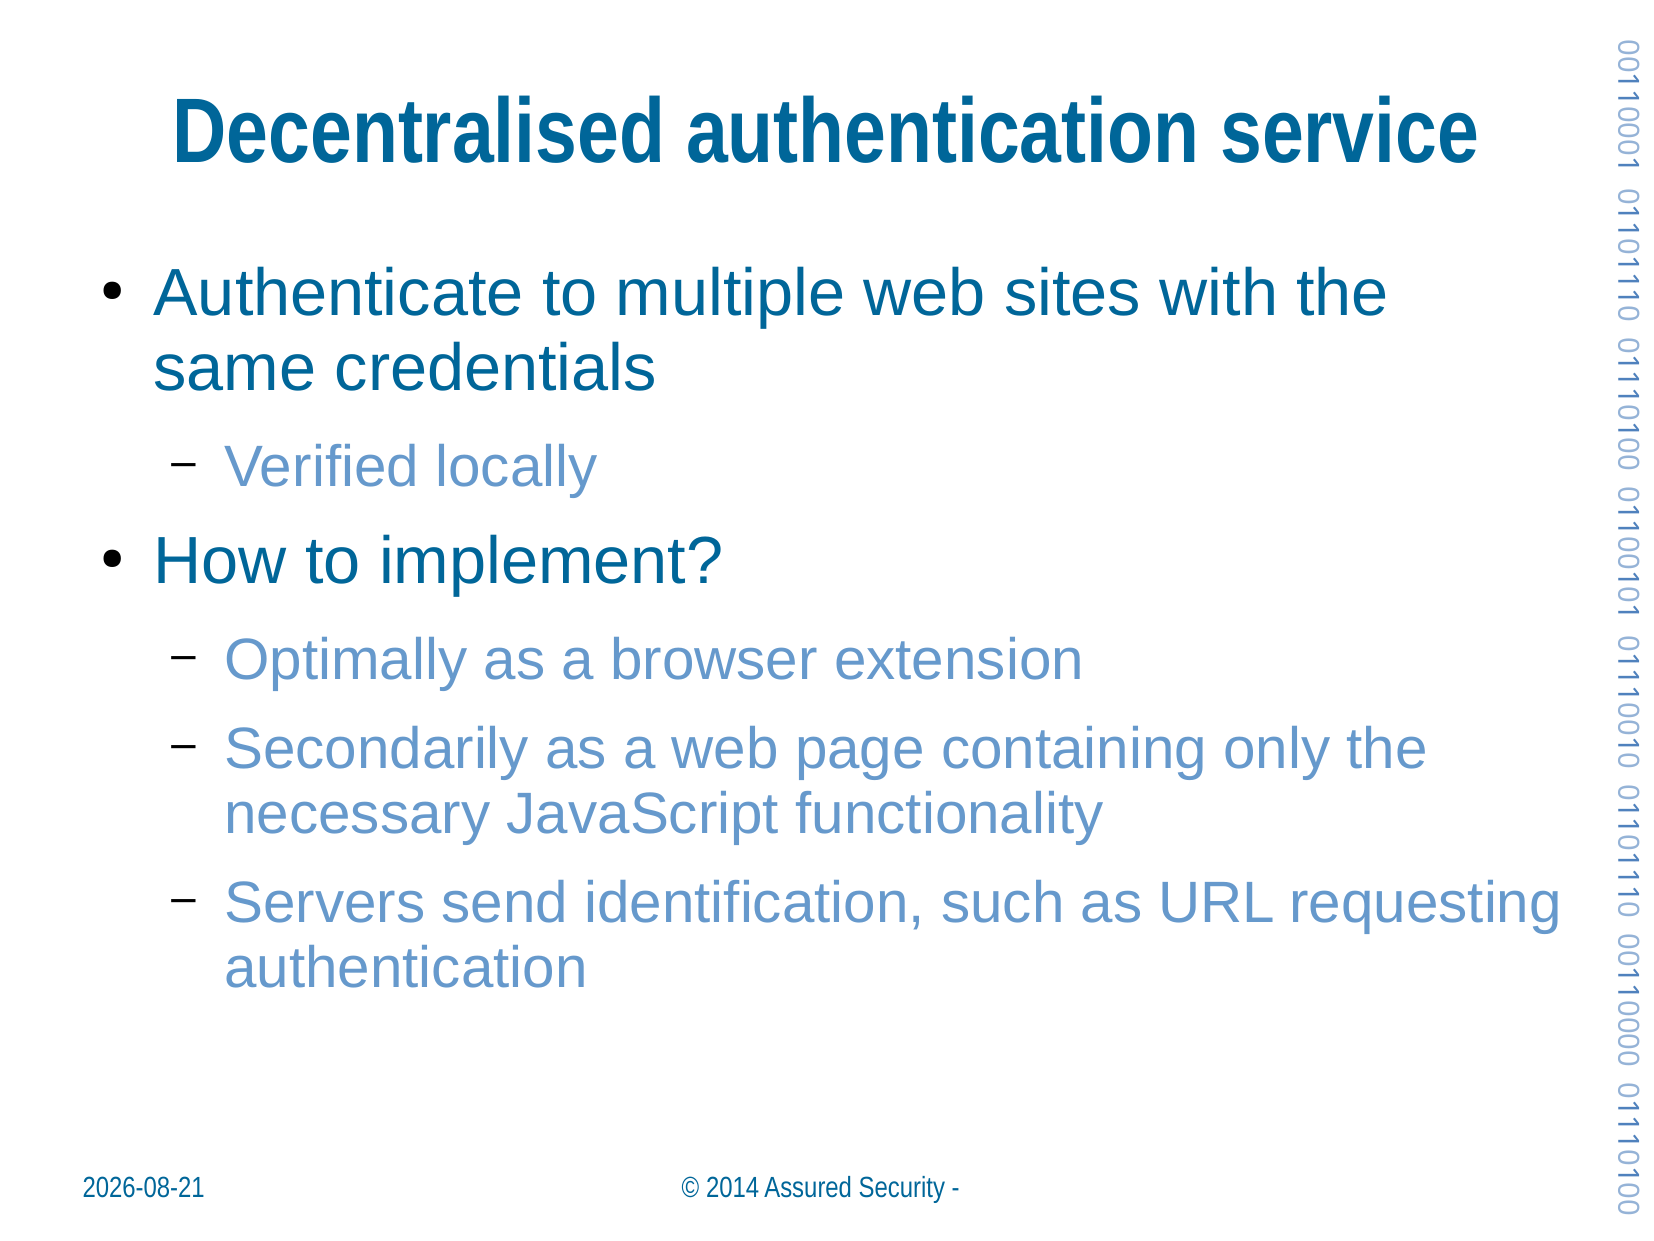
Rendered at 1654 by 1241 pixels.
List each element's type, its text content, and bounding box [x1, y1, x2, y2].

list Authenticate to multiple web sites with the same credentials Verified locally How to implement? Optimally as a browser extension Secondarily as a web page containing only the necessary JavaScript functionality Servers send identification, such as URL requesting authentication [82, 255, 1571, 1081]
title Decentralised authentication service [82, 49, 1571, 211]
picture [693, 1178, 698, 1189]
